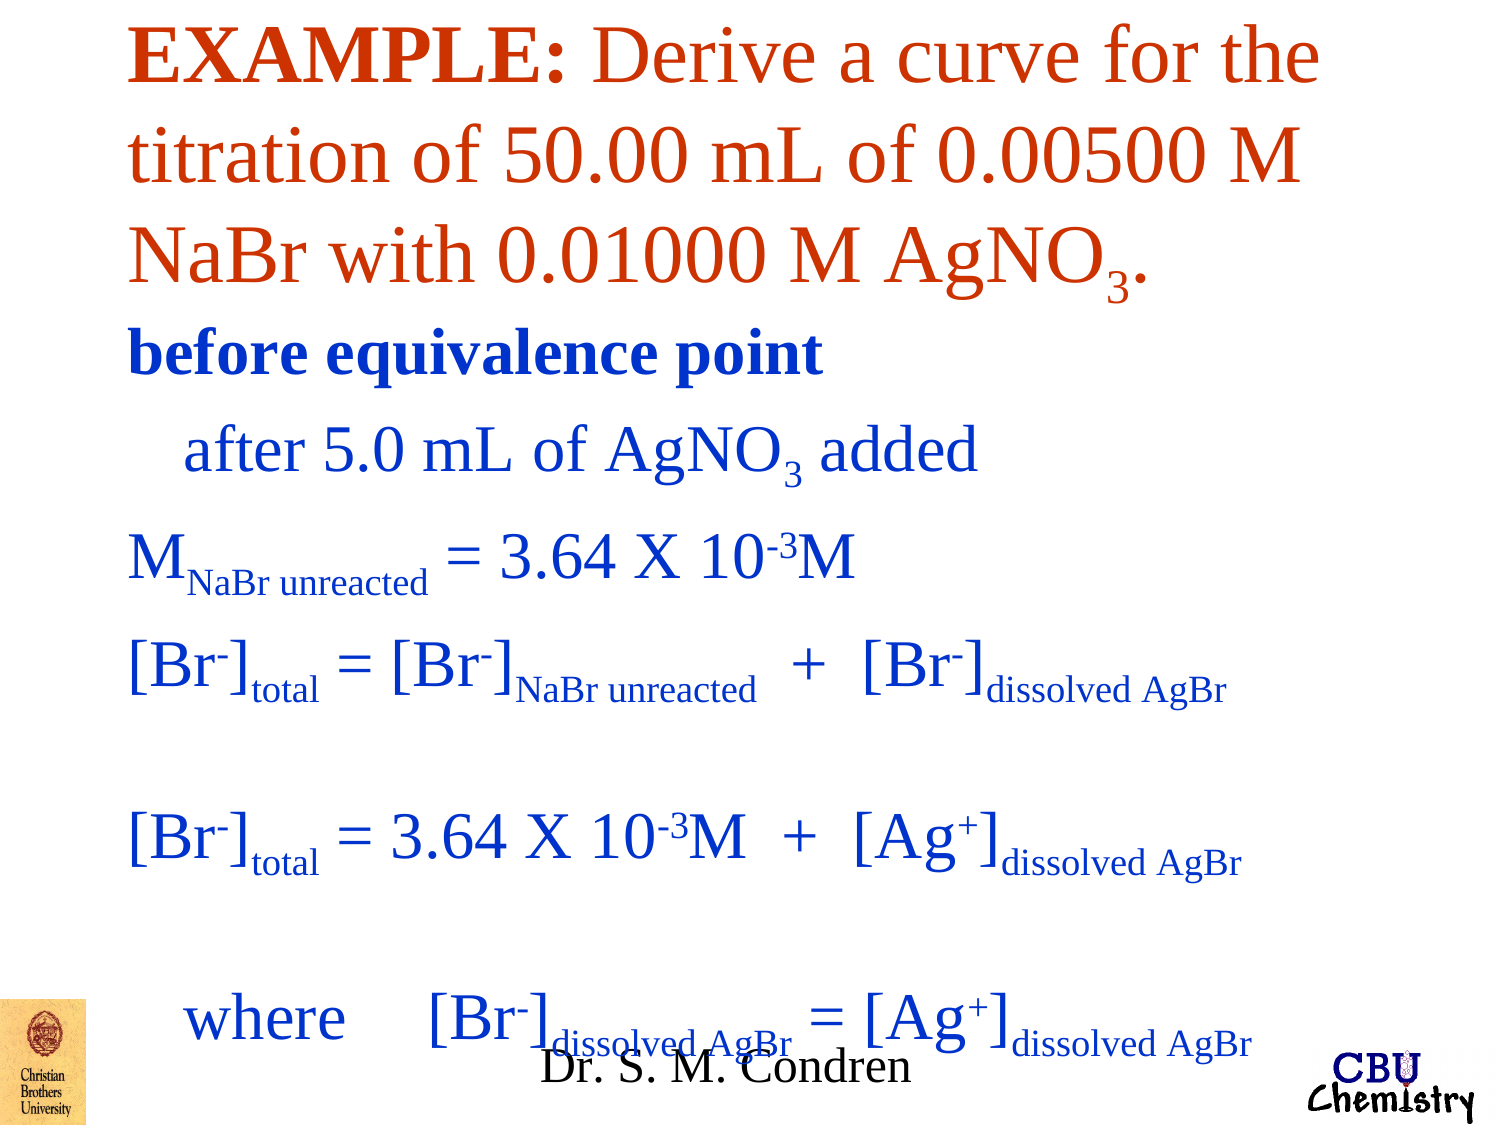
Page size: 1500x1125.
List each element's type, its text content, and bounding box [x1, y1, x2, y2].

title EXAMPLE: Derive a curve for the titration of 50.00 mL of 0.00500 M NaBr with 0.01000 M AgNO3. [112, 0, 1388, 299]
list before equivalence point after 5.0 mL of AgNO3 added MNaBr unreacted = 3.64 X 10-3M [Br-]total = [Br-]NaBr unreacted + [Br-]dissolved AgBr [Br-]total = 3.64 X 10-3M + [Ag+]dissolved AgBr where [Br-]dissolved AgBr = [Ag+]dissolved AgBr [112, 299, 1388, 1059]
